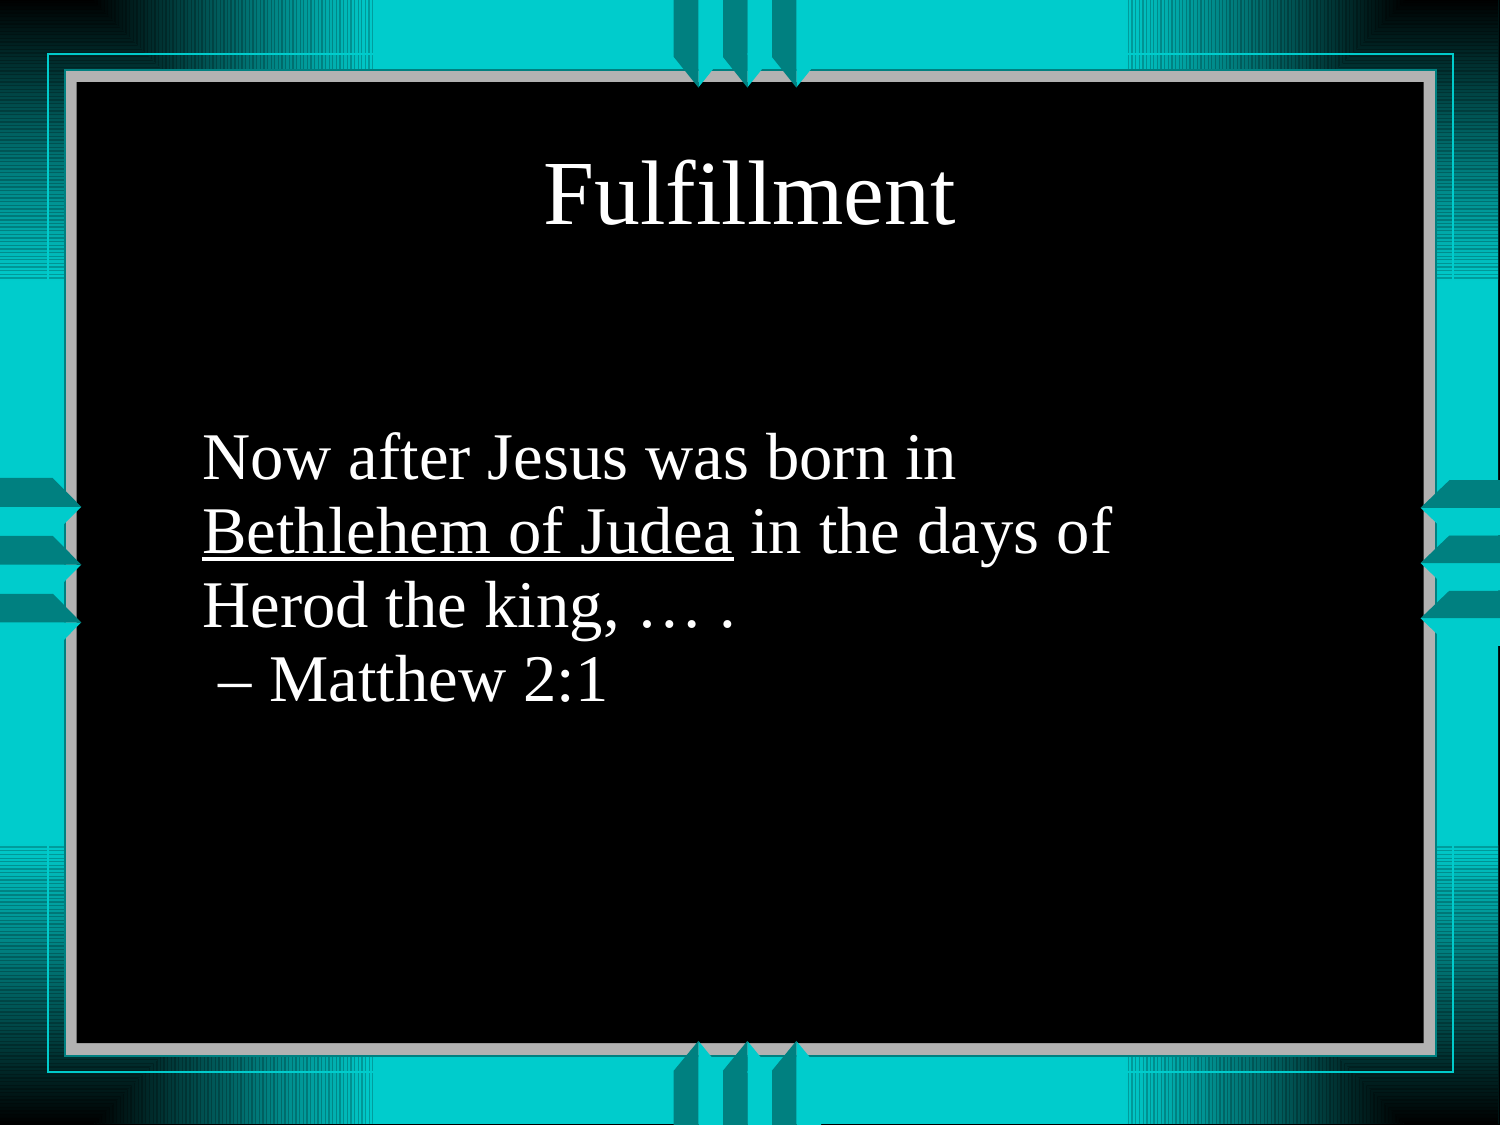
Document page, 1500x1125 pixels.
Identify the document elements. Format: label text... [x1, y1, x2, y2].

title Fulfillment [112, 99, 1388, 288]
text_box Now after Jesus was born in Bethlehem of Judea in the days of Herod the king, … . – Matthew 2:1 [187, 412, 1276, 724]
